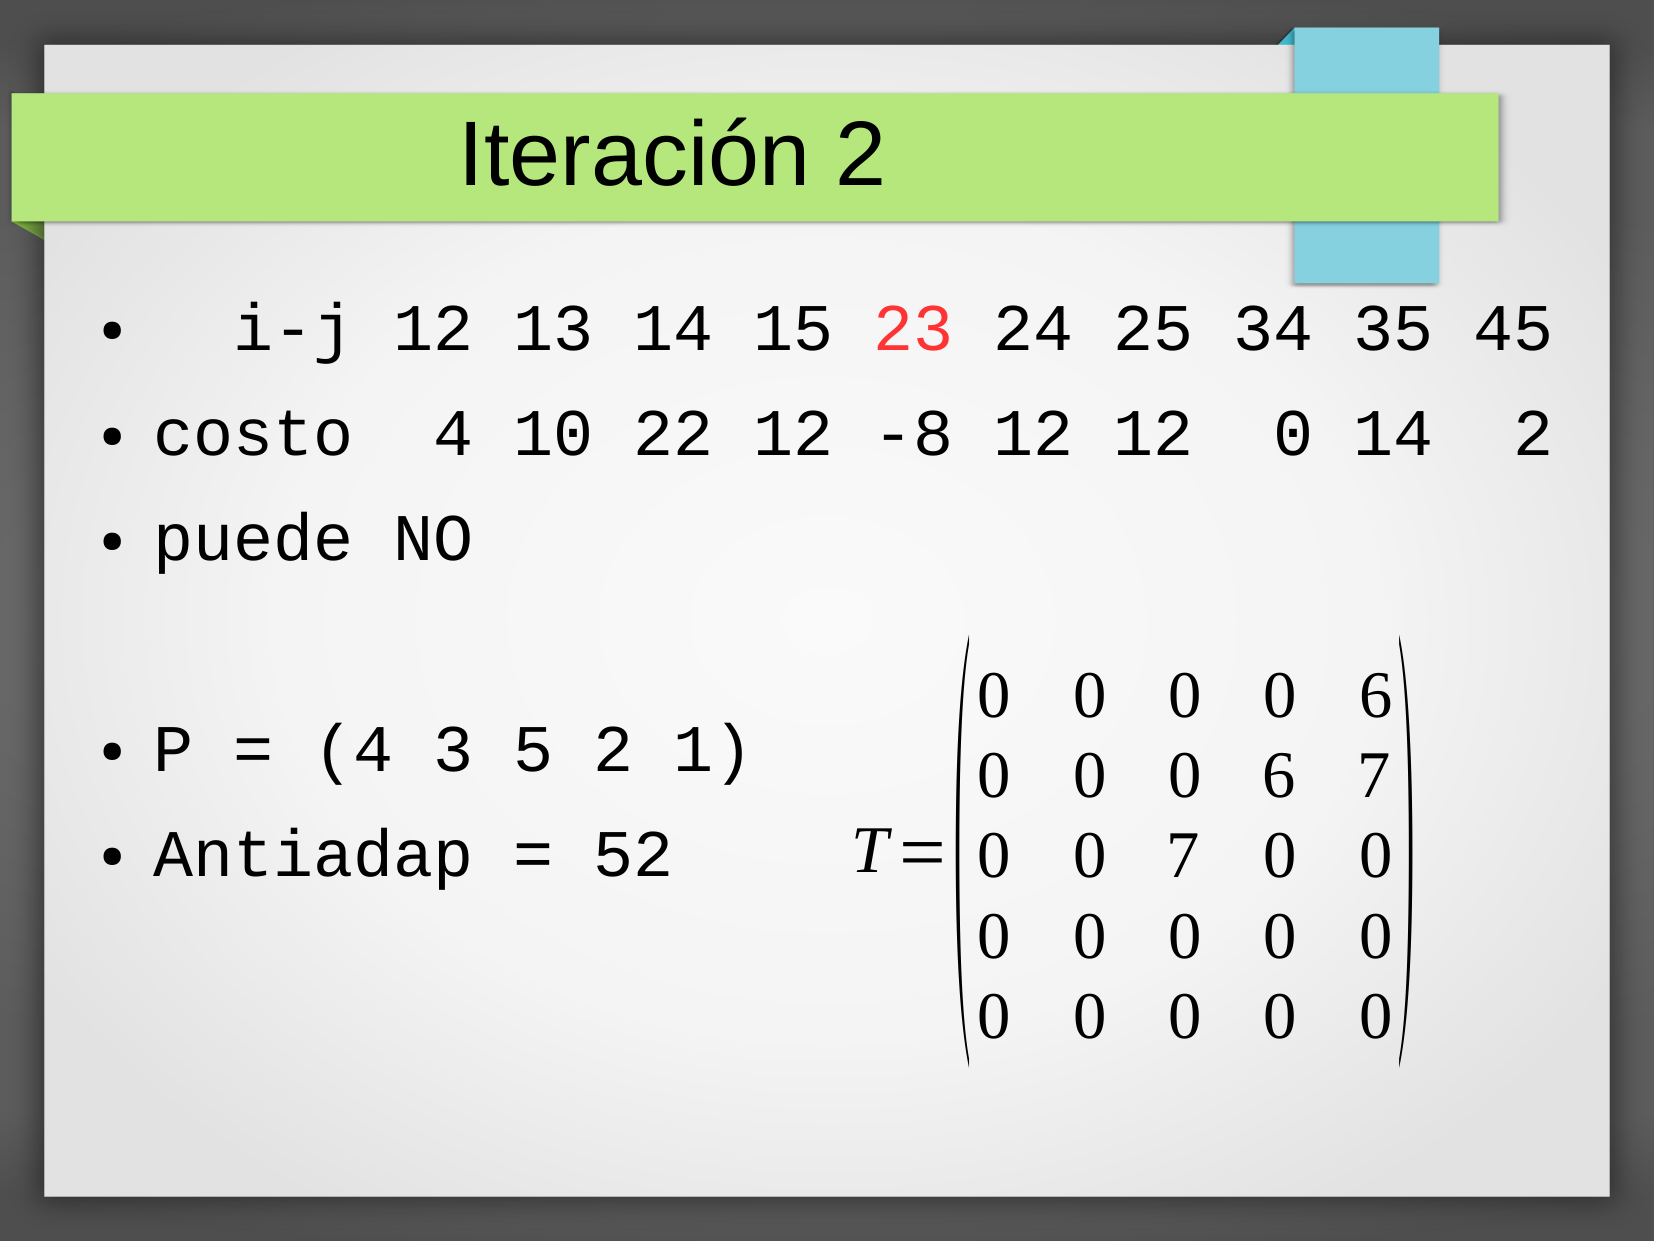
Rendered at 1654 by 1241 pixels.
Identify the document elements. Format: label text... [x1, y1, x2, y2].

picture [0, 0, 1654, 1241]
title Iteración 2 [82, 94, 1264, 213]
chart [845, 631, 1425, 1073]
list i-j 12 13 14 15 23 24 25 34 35 45 costo 4 10 22 12 -8 12 12 0 14 2 puede NO P = (4 3 5 2 1) Antiadap = 52 [82, 295, 1571, 1015]
